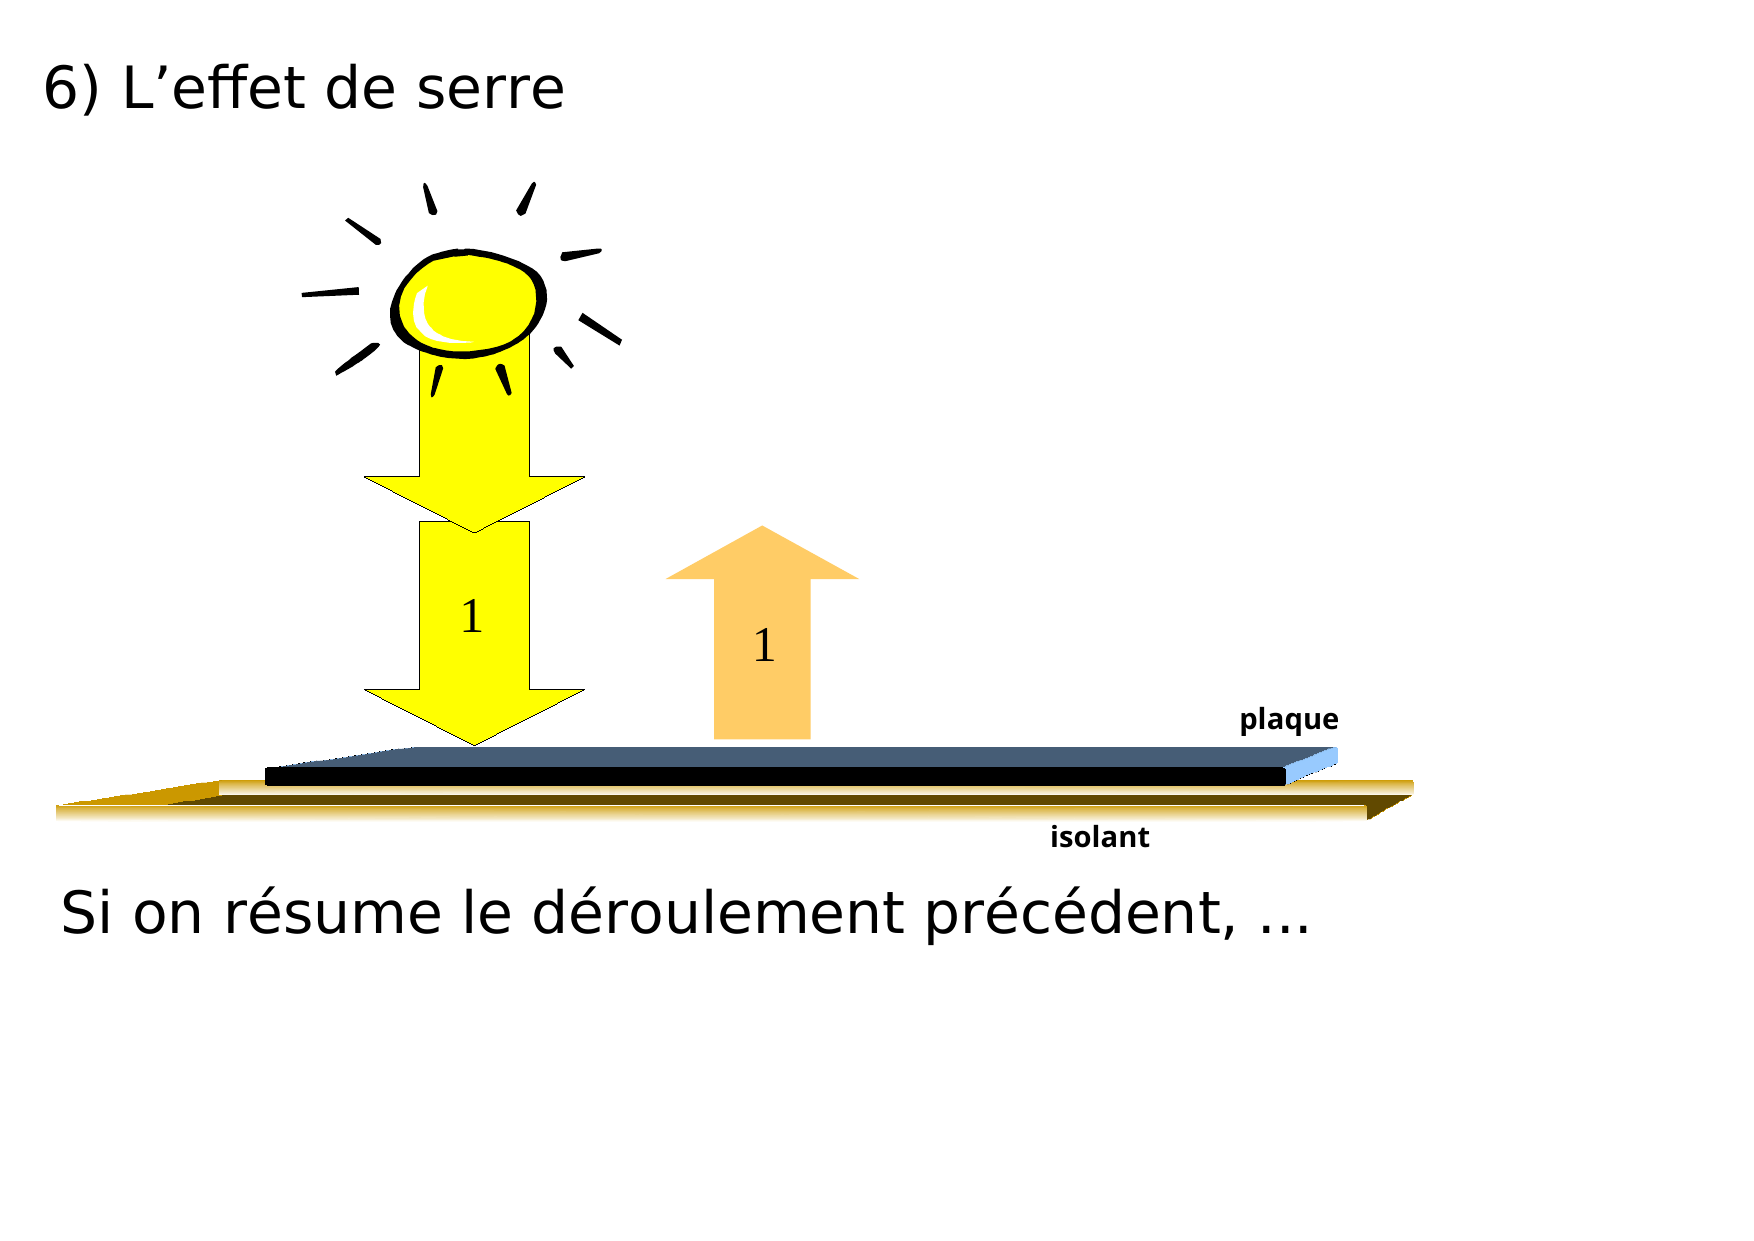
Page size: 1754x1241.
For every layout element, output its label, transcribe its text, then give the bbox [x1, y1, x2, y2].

text_box [423, 182, 438, 216]
text_box [560, 248, 602, 262]
text_box [516, 181, 537, 216]
text_box [335, 342, 381, 376]
text_box [364, 248, 585, 746]
text_box 6) L’effet de serre [28, 47, 613, 134]
text_box 1 [751, 616, 787, 687]
text_box 1 [451, 587, 493, 652]
text_box isolant [1035, 808, 1288, 873]
text_box [345, 217, 382, 245]
text_box [301, 287, 360, 298]
picture [44, 737, 1429, 832]
text_box Si on résume le déroulement précédent, ... [45, 873, 1597, 1190]
text_box [665, 525, 860, 740]
text_box [578, 312, 623, 346]
text_box [553, 346, 574, 369]
text_box plaque [1224, 690, 1477, 766]
